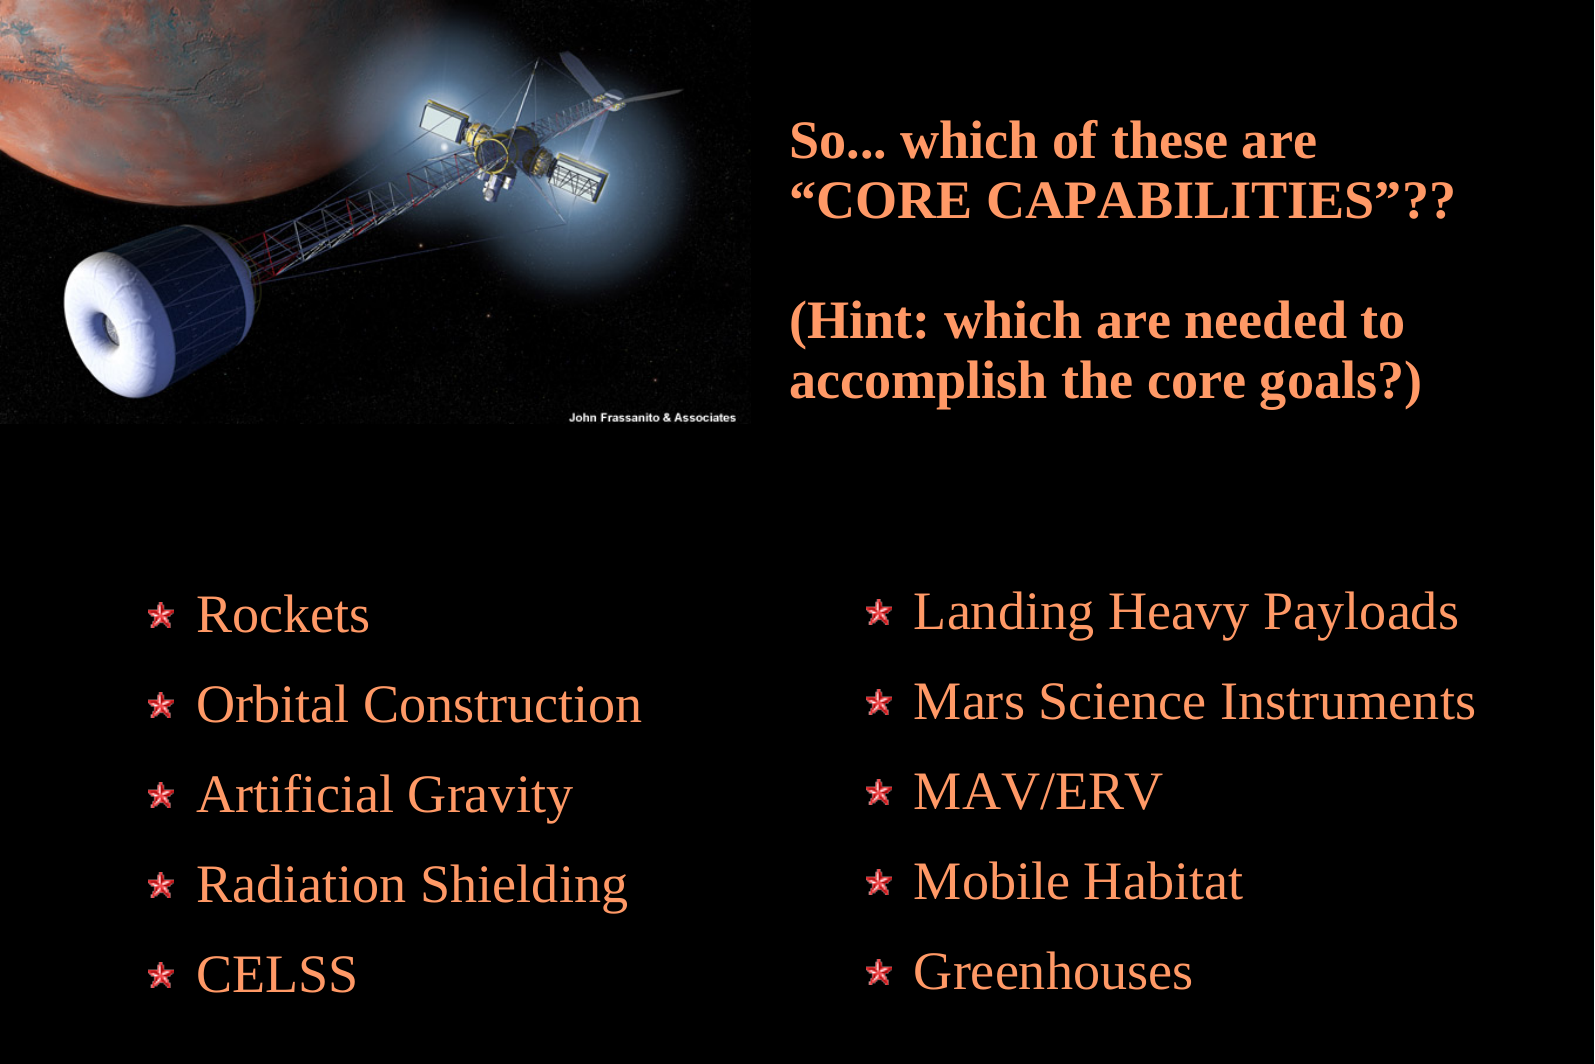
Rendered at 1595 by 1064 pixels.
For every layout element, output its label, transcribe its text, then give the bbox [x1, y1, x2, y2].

picture [866, 979, 892, 985]
picture [148, 982, 174, 988]
text_box Landing Heavy Payloads Mars Science Instruments MAV/ERV Mobile Habitat Greenhouses [772, 551, 1496, 979]
text_box So... which of these are “CORE CAPABILITIES”?? (Hint: which are needed to accomplish the core goals?) [789, 78, 1573, 502]
text_box Rockets Orbital Construction Artificial Gravity Radiation Shielding CELSS [54, 554, 743, 982]
picture [0, 0, 751, 424]
